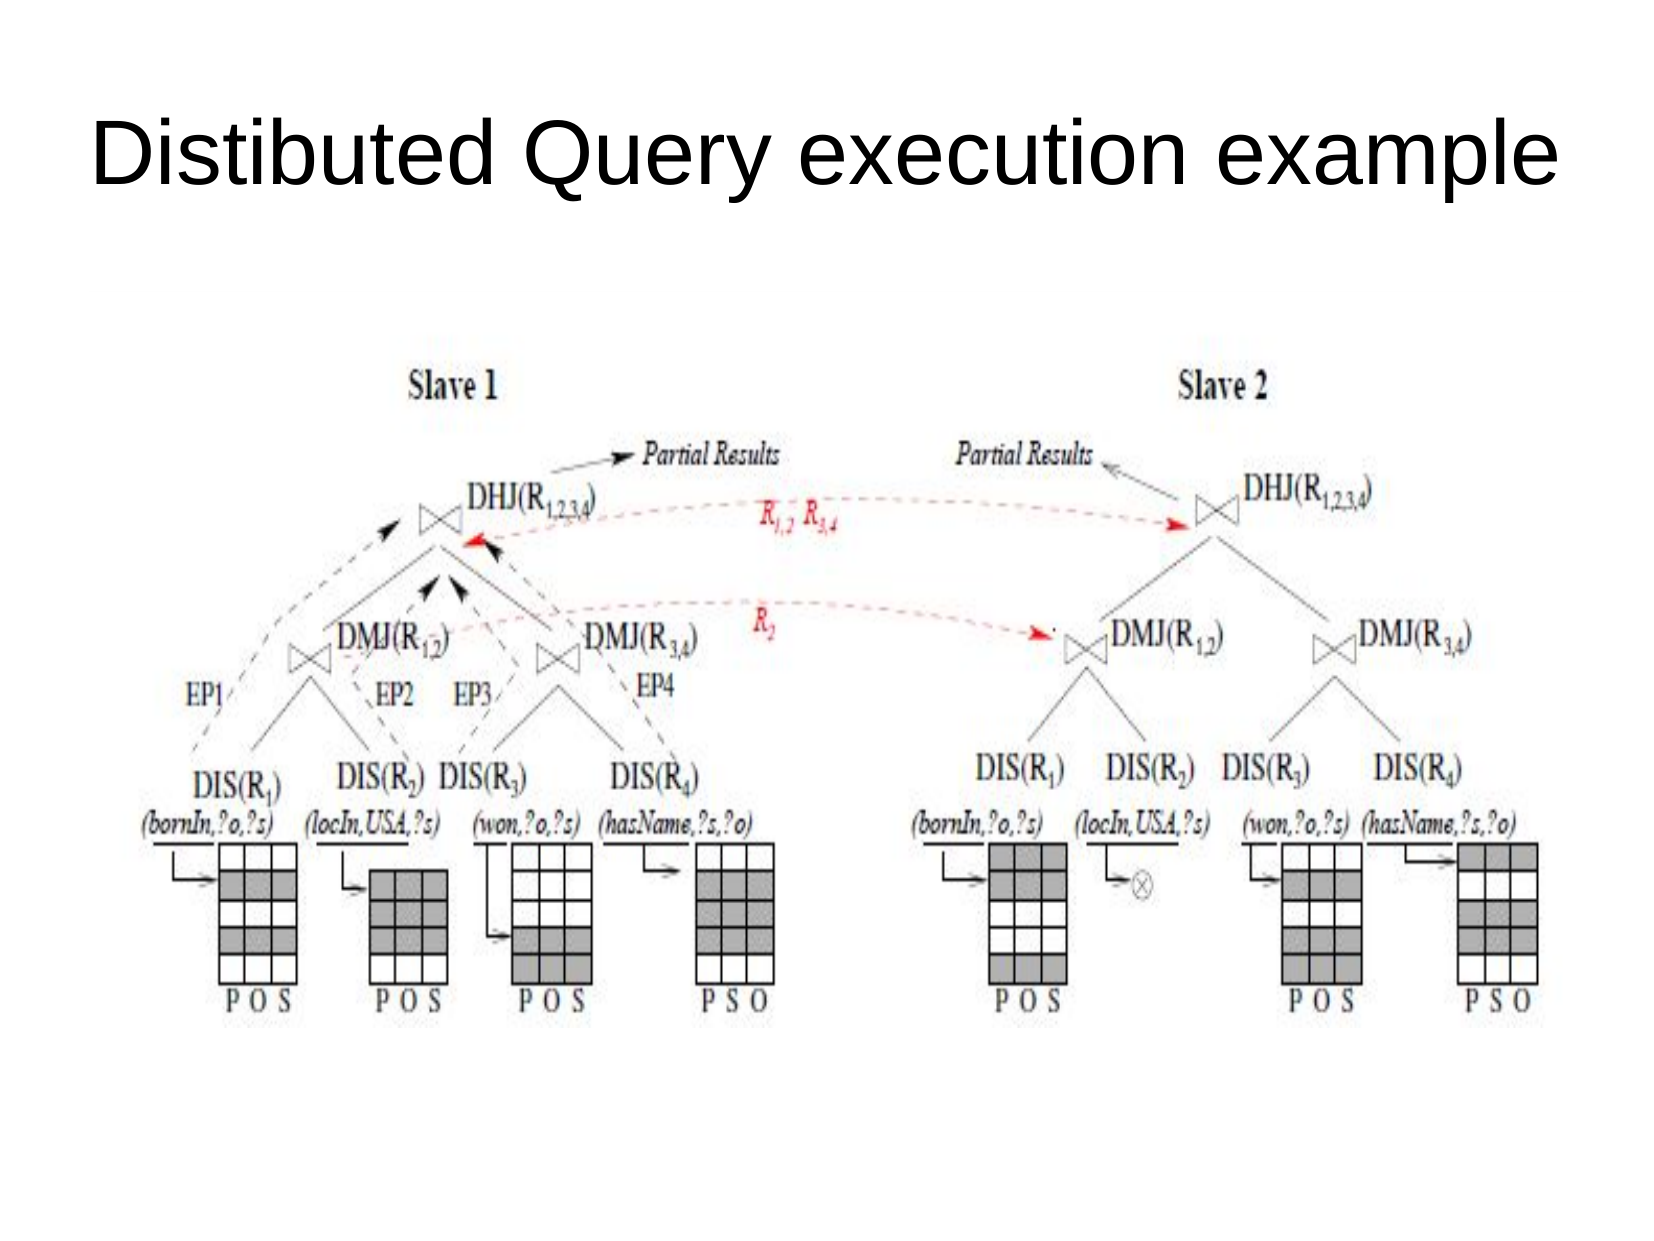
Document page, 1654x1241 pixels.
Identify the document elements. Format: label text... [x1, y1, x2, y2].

title Distibuted Query execution example [82, 49, 1571, 257]
picture [89, 290, 1583, 1028]
